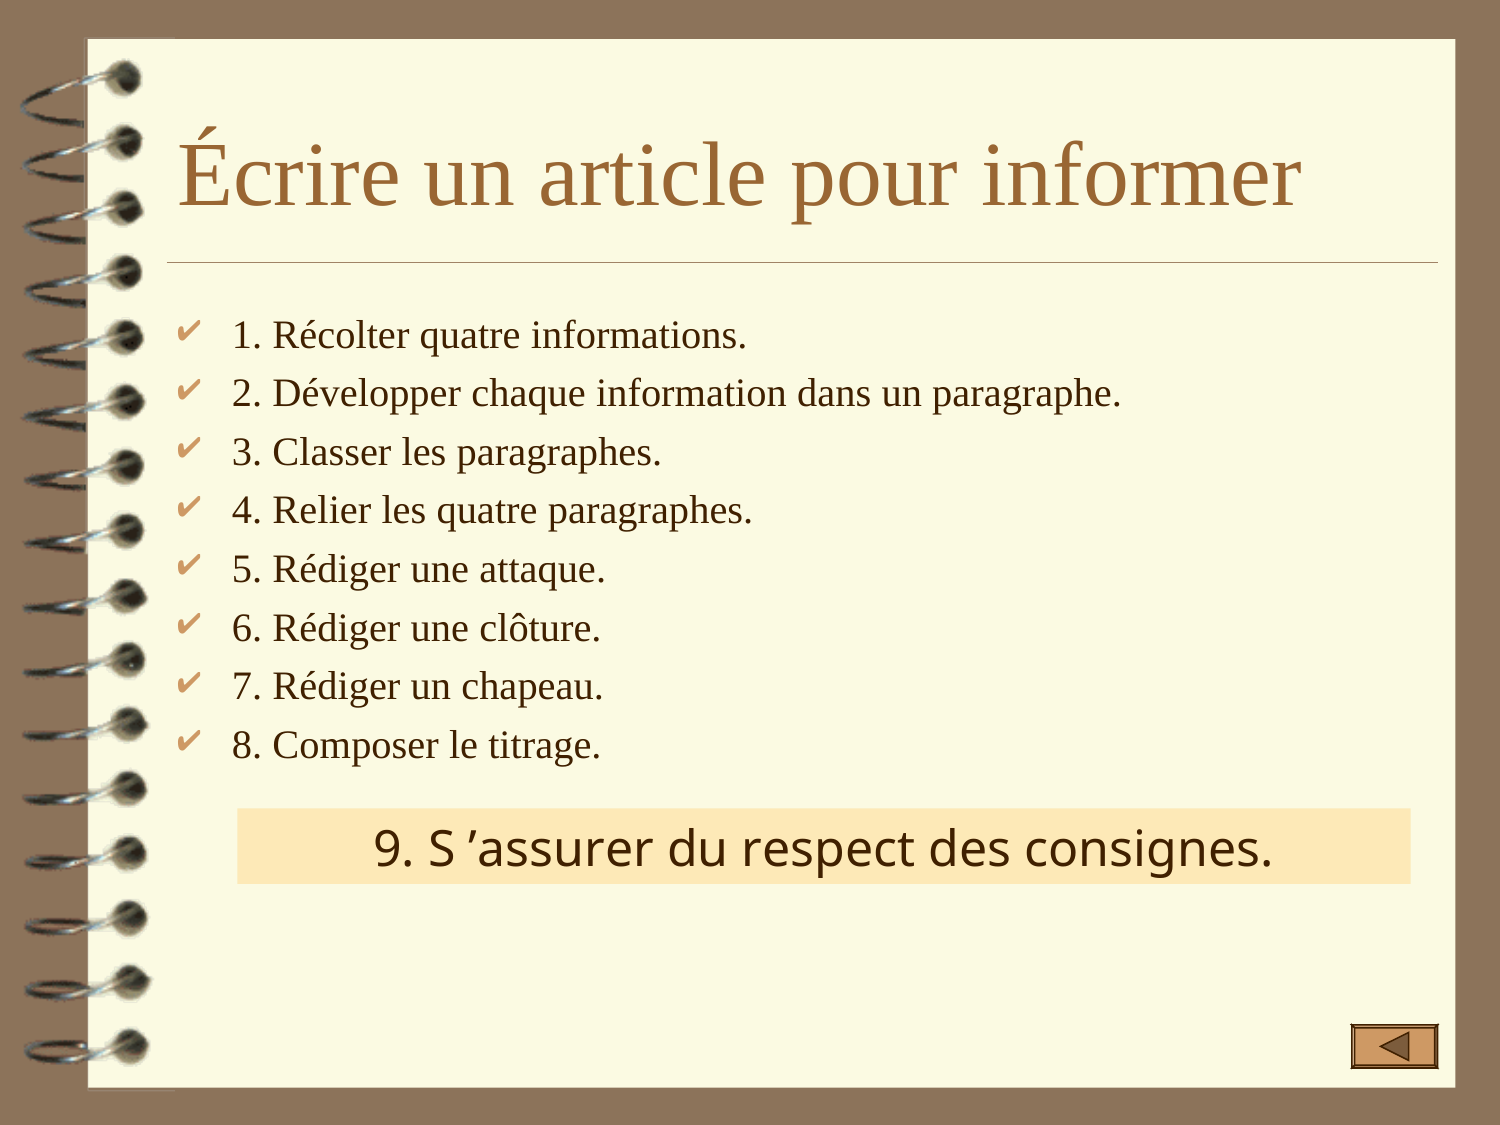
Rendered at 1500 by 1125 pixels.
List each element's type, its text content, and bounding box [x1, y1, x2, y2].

picture [0, 0, 175, 1125]
text_box 9. S ’assurer du respect des consignes. [237, 808, 1411, 884]
title Écrire un article pour informer [162, 74, 1438, 263]
list 1. Récolter quatre informations. 2. Développer chaque information dans un paragraphe. 3. Classer les paragraphes. 4. Relier les quatre paragraphes. 5. Rédiger une attaque. 6. Rédiger une clôture. 7. Rédiger un chapeau. 8. Composer le titrage. [162, 299, 1438, 775]
text_box [1353, 1024, 1438, 1068]
